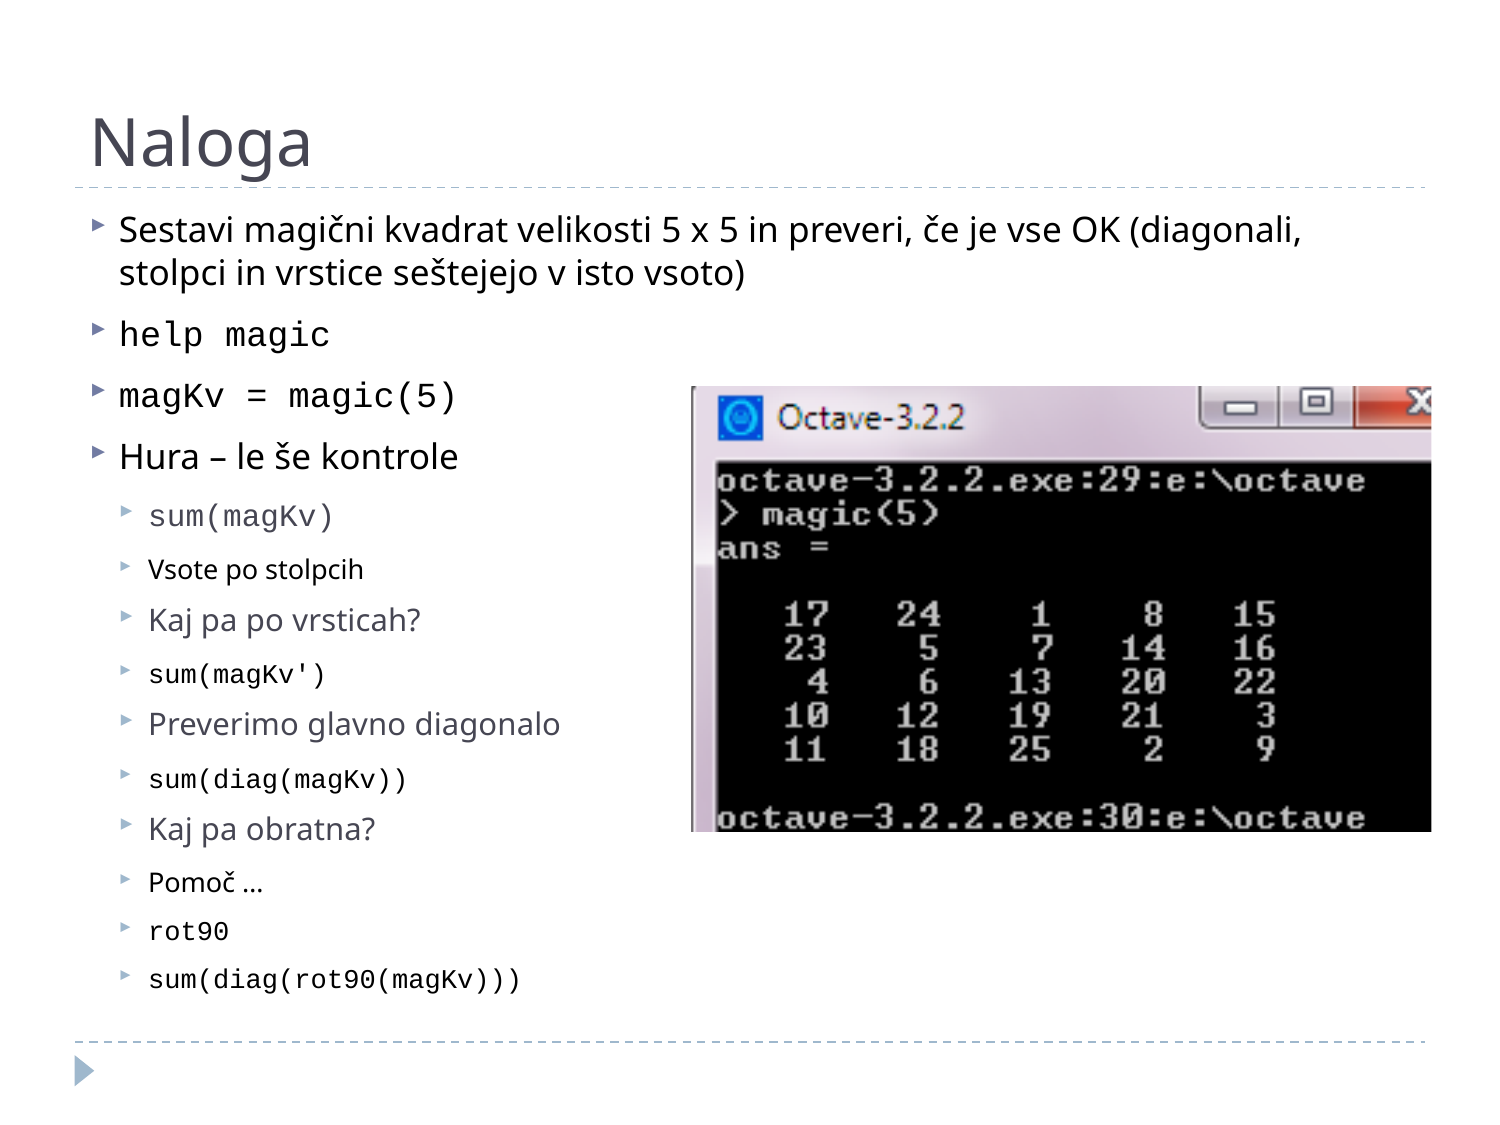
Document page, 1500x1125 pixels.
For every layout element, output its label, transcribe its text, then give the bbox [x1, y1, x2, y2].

title Naloga [75, 24, 1425, 188]
list Sestavi magični kvadrat velikosti 5 x 5 in preveri, če je vse OK (diagonali, stolpci in vrstice seštejejo v isto vsoto) help magic magKv = magic(5) Hura – le še kontrole sum(magKv) Vsote po stolpcih Kaj pa po vrsticah? sum(magKv') Preverimo glavno diagonalo sum(diag(magKv)) Kaj pa obratna? Pomoč … rot90 sum(diag(rot90(magKv))) [75, 200, 1425, 1010]
picture [691, 386, 1432, 832]
